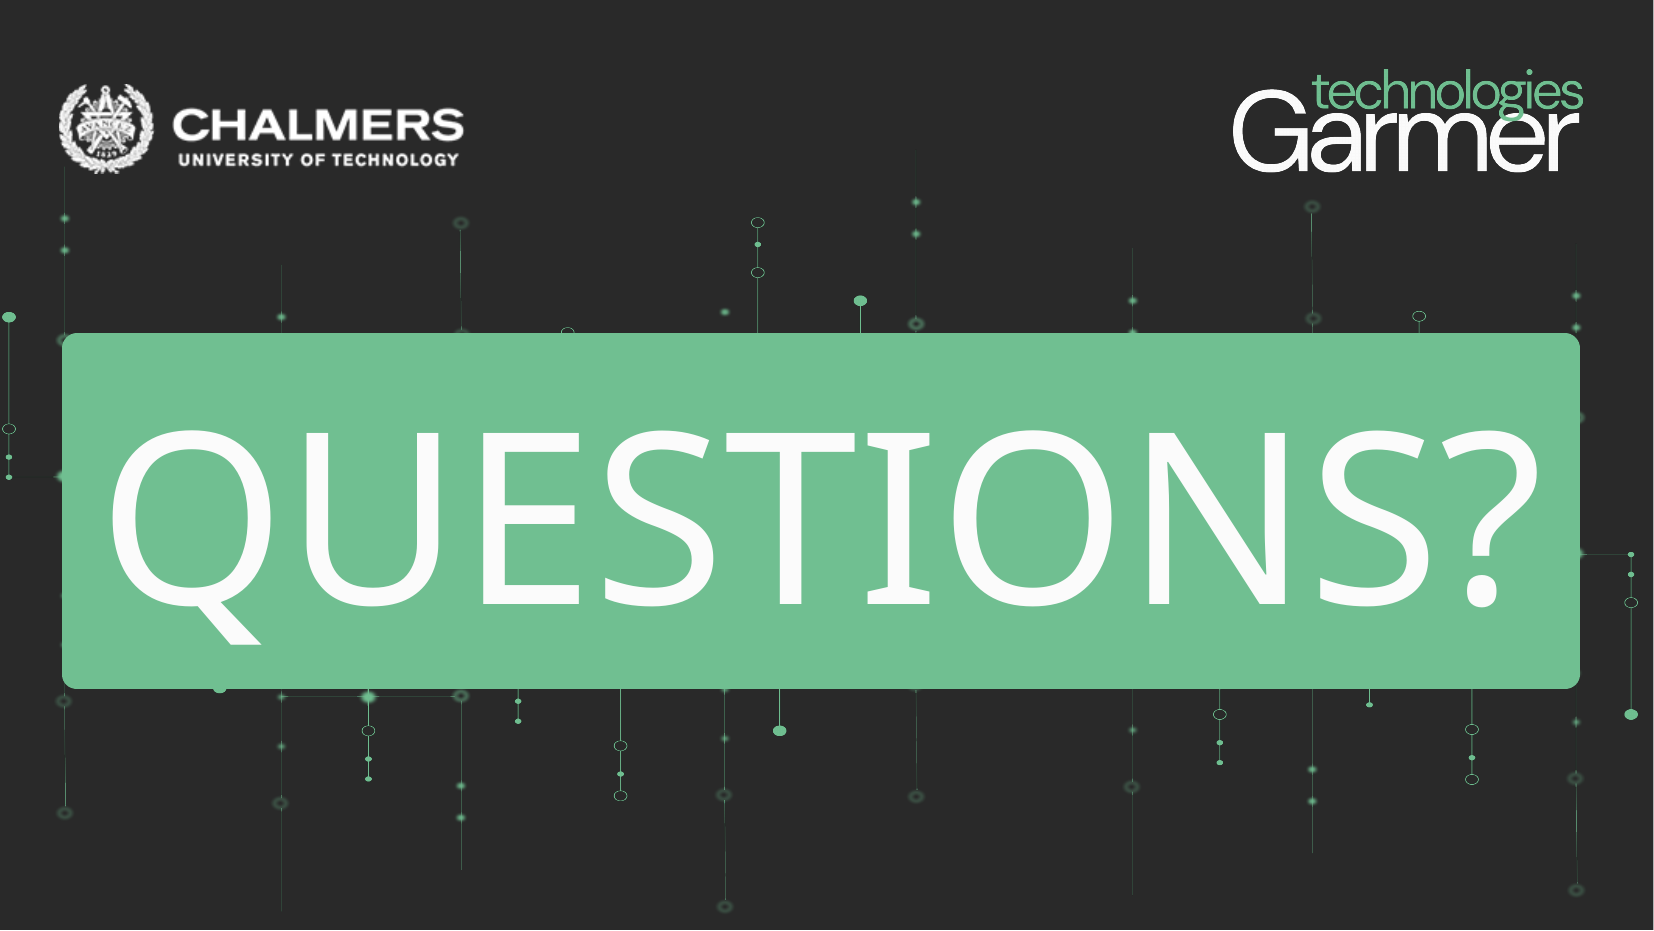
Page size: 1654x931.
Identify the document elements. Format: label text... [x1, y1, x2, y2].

picture [0, 0, 1654, 928]
title QUESTIONS? [76, 355, 1565, 668]
